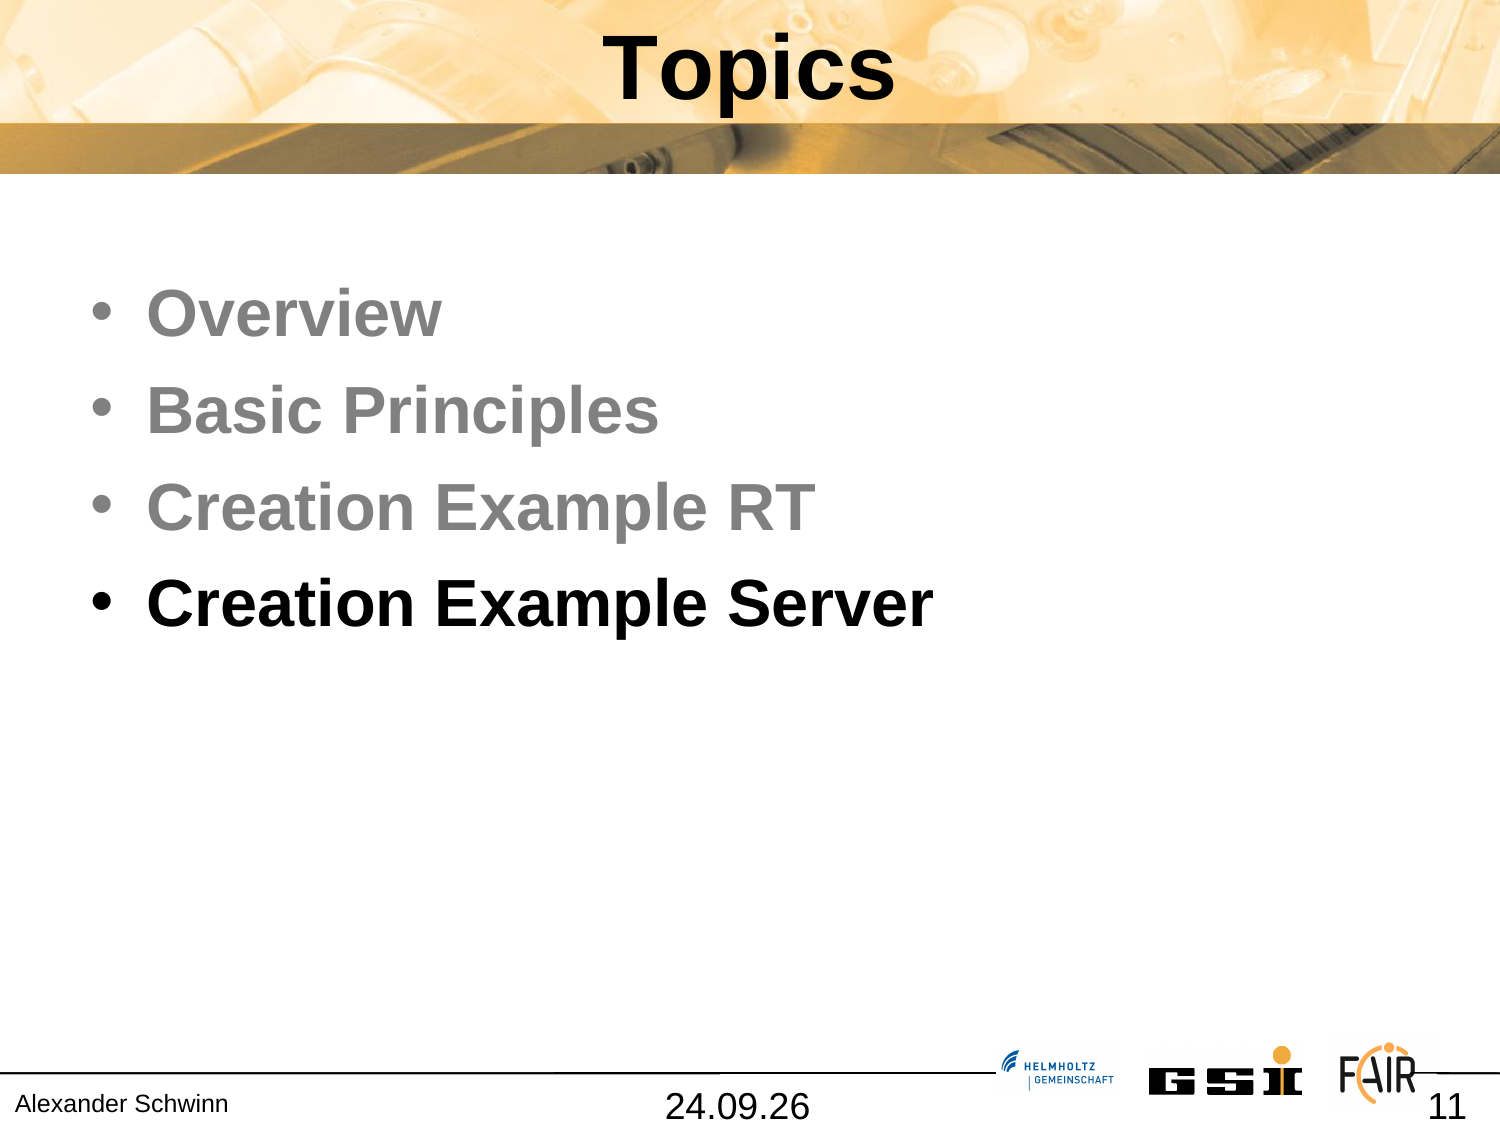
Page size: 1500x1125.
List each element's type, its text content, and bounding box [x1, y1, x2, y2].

picture [996, 1046, 1121, 1095]
title Topics [0, 0, 1500, 126]
picture [1149, 1046, 1302, 1095]
picture [1328, 1034, 1439, 1106]
list Overview Basic Principles Creation Example RT Creation Example Server [75, 262, 1426, 1006]
picture [0, 126, 1500, 175]
